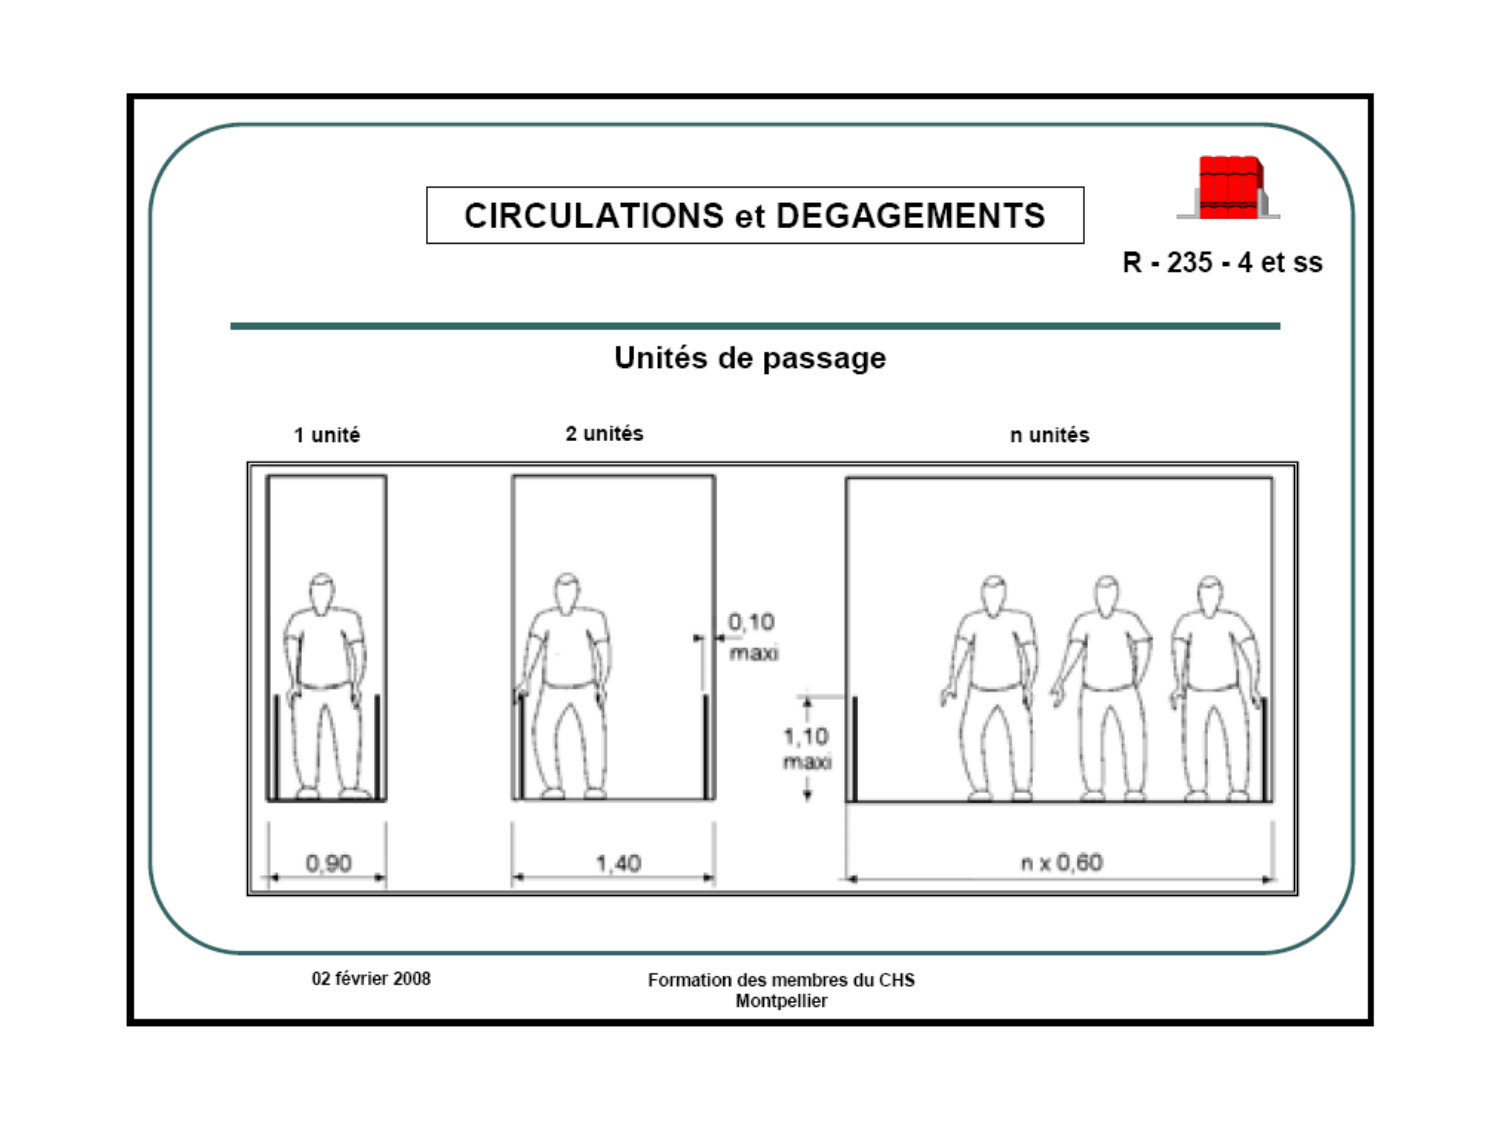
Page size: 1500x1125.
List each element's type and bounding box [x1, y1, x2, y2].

picture [118, 92, 1382, 1033]
